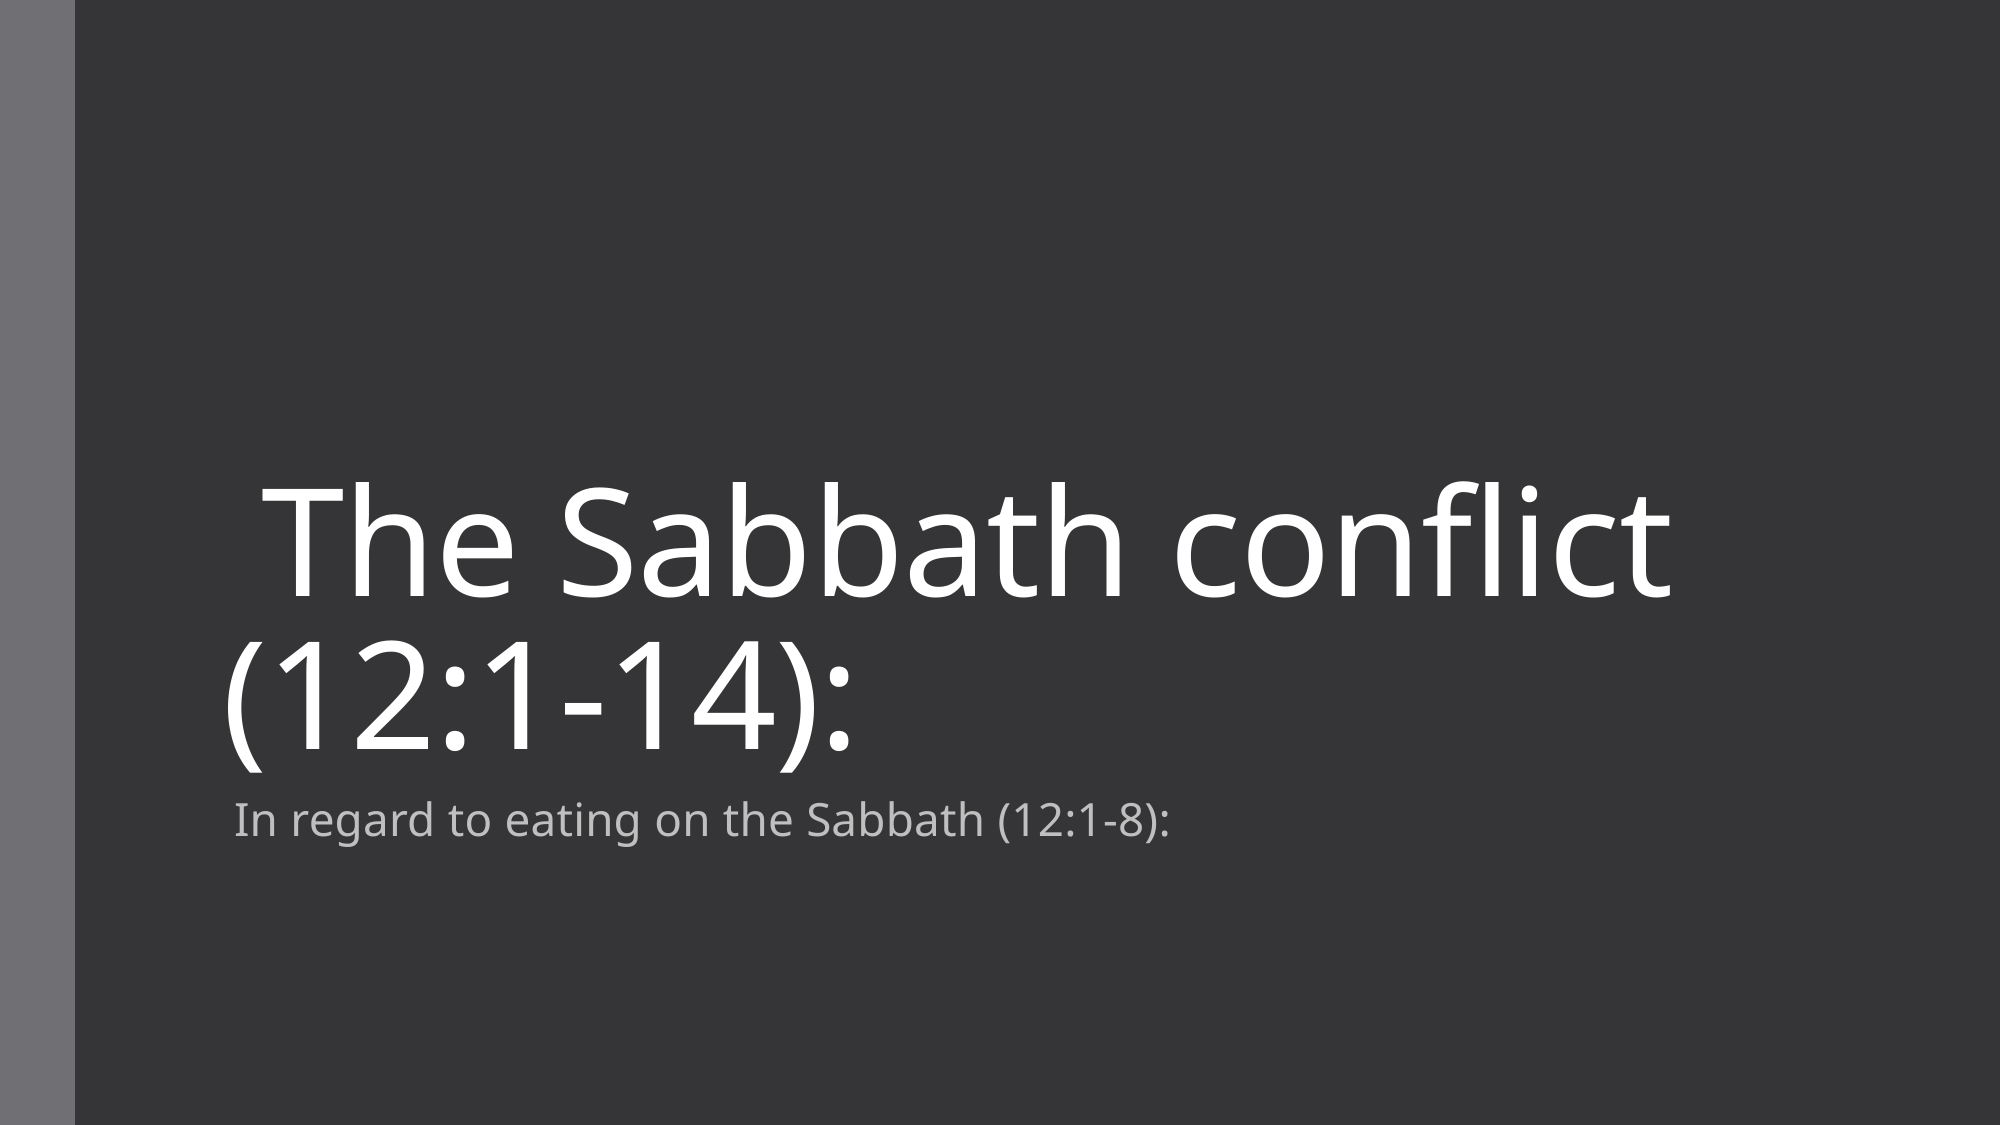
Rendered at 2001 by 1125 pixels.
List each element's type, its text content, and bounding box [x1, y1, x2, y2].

title The Sabbath conflict (12:1-14): [206, 124, 1752, 787]
subtitle In regard to eating on the Sabbath (12:1-8): [206, 787, 1752, 1066]
